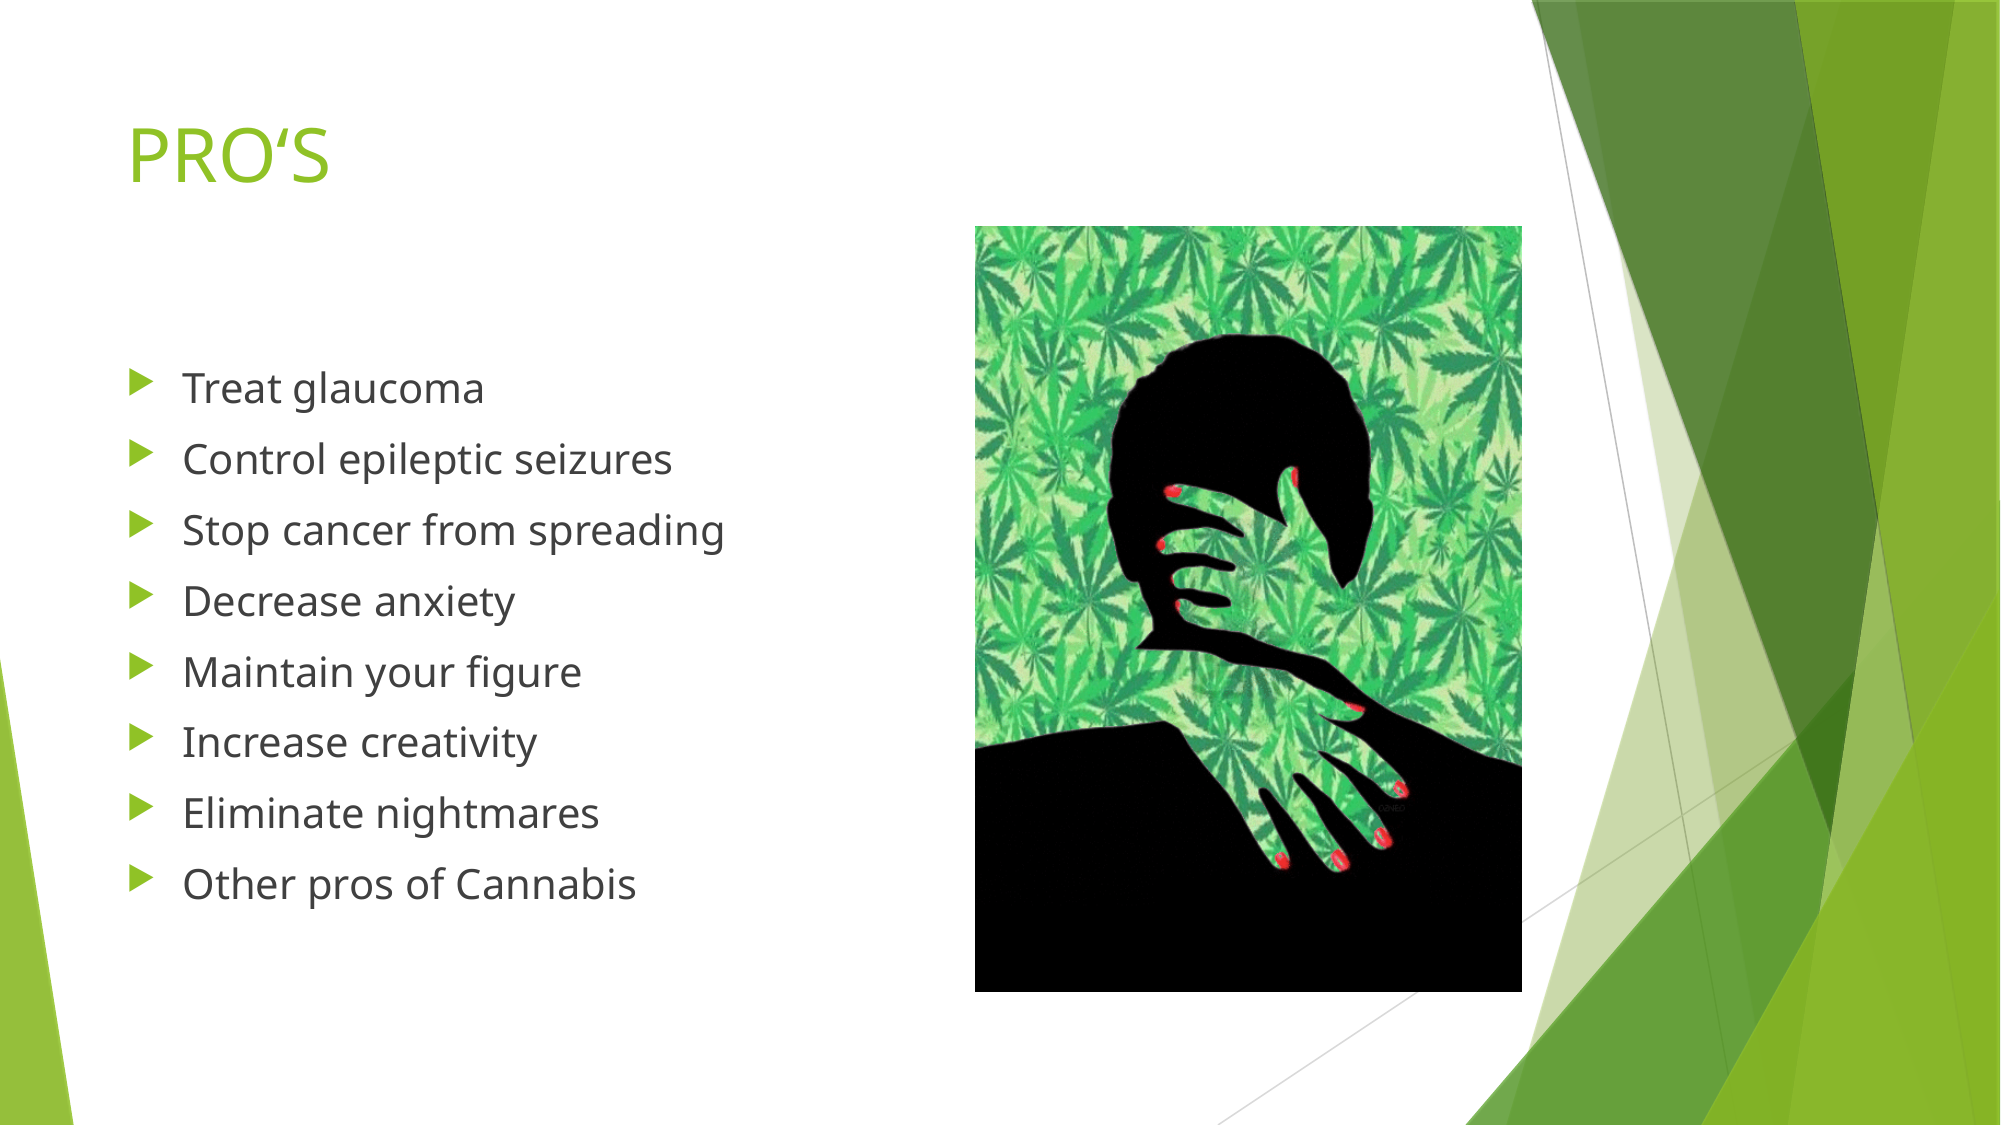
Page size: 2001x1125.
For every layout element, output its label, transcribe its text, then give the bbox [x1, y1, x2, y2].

list Treat glaucoma Control epileptic seizures Stop cancer from spreading Decrease anxiety Maintain your figure Increase creativity Eliminate nightmares Other pros of Cannabis [111, 354, 975, 992]
title PRO‘S [111, 99, 1522, 317]
picture [975, 226, 1522, 992]
